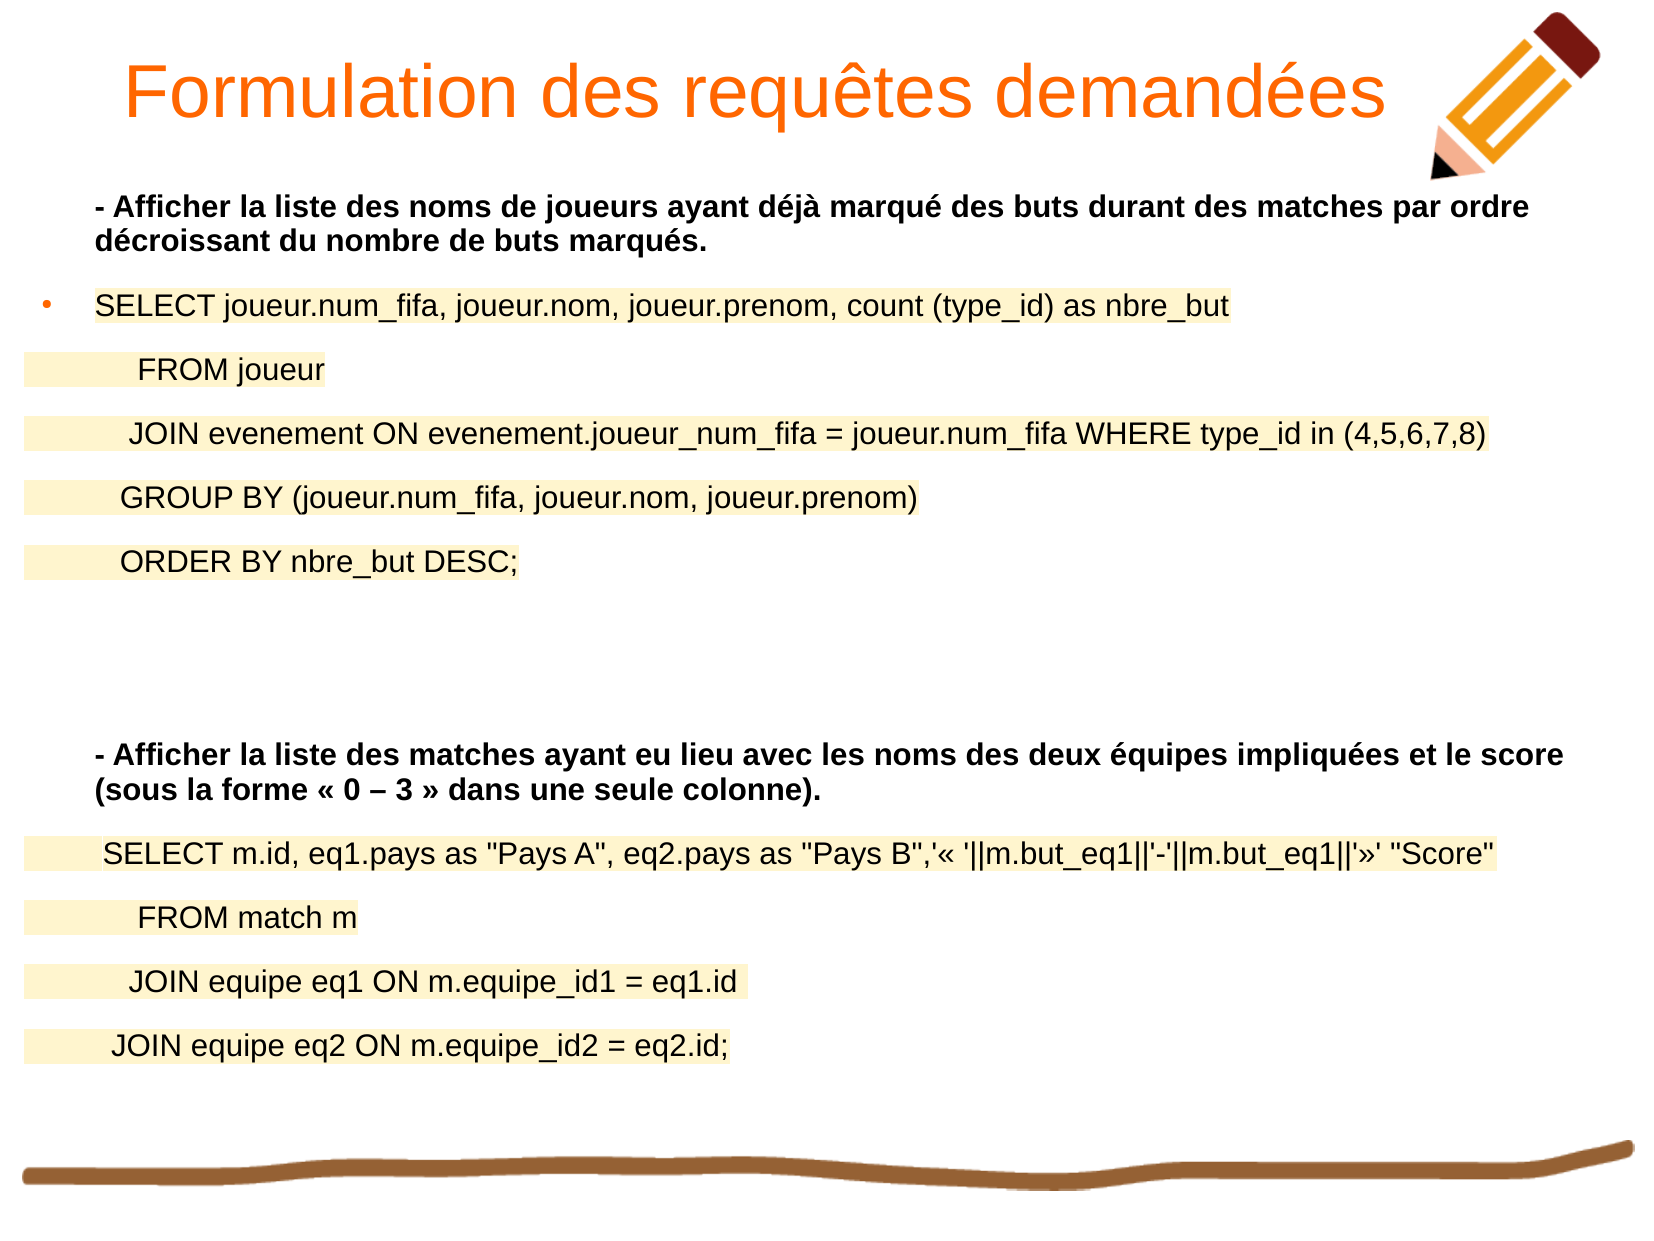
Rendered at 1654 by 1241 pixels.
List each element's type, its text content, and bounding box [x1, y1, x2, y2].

picture [22, 1140, 1635, 1191]
list - Afficher la liste des noms de joueurs ayant déjà marqué des buts durant des matches par ordre décroissant du nombre de buts marqués. SELECT joueur.num_fifa, joueur.nom, joueur.prenom, count (type_id) as nbre_but FROM joueur JOIN evenement ON evenement.joueur_num_fifa = joueur.num_fifa WHERE type_id in (4,5,6,7,8) GROUP BY (joueur.num_fifa, joueur.nom, joueur.prenom) ORDER BY nbre_but DESC; - Afficher la liste des matches ayant eu lieu avec les noms des deux équipes impliquées et le score (sous la forme « 0 – 3 » dans une seule colonne). SELECT m.id, eq1.pays as "Pays A", eq2.pays as "Pays B",'« '||m.but_eq1||'-'||m.but_eq1||'»' "Score" FROM match m JOIN equipe eq1 ON m.equipe_id1 = eq1.id JOIN equipe eq2 ON m.equipe_id2 = eq2.id; [23, 188, 1654, 1182]
picture [1430, 12, 1601, 181]
title Formulation des requêtes demandées [82, 49, 1430, 134]
